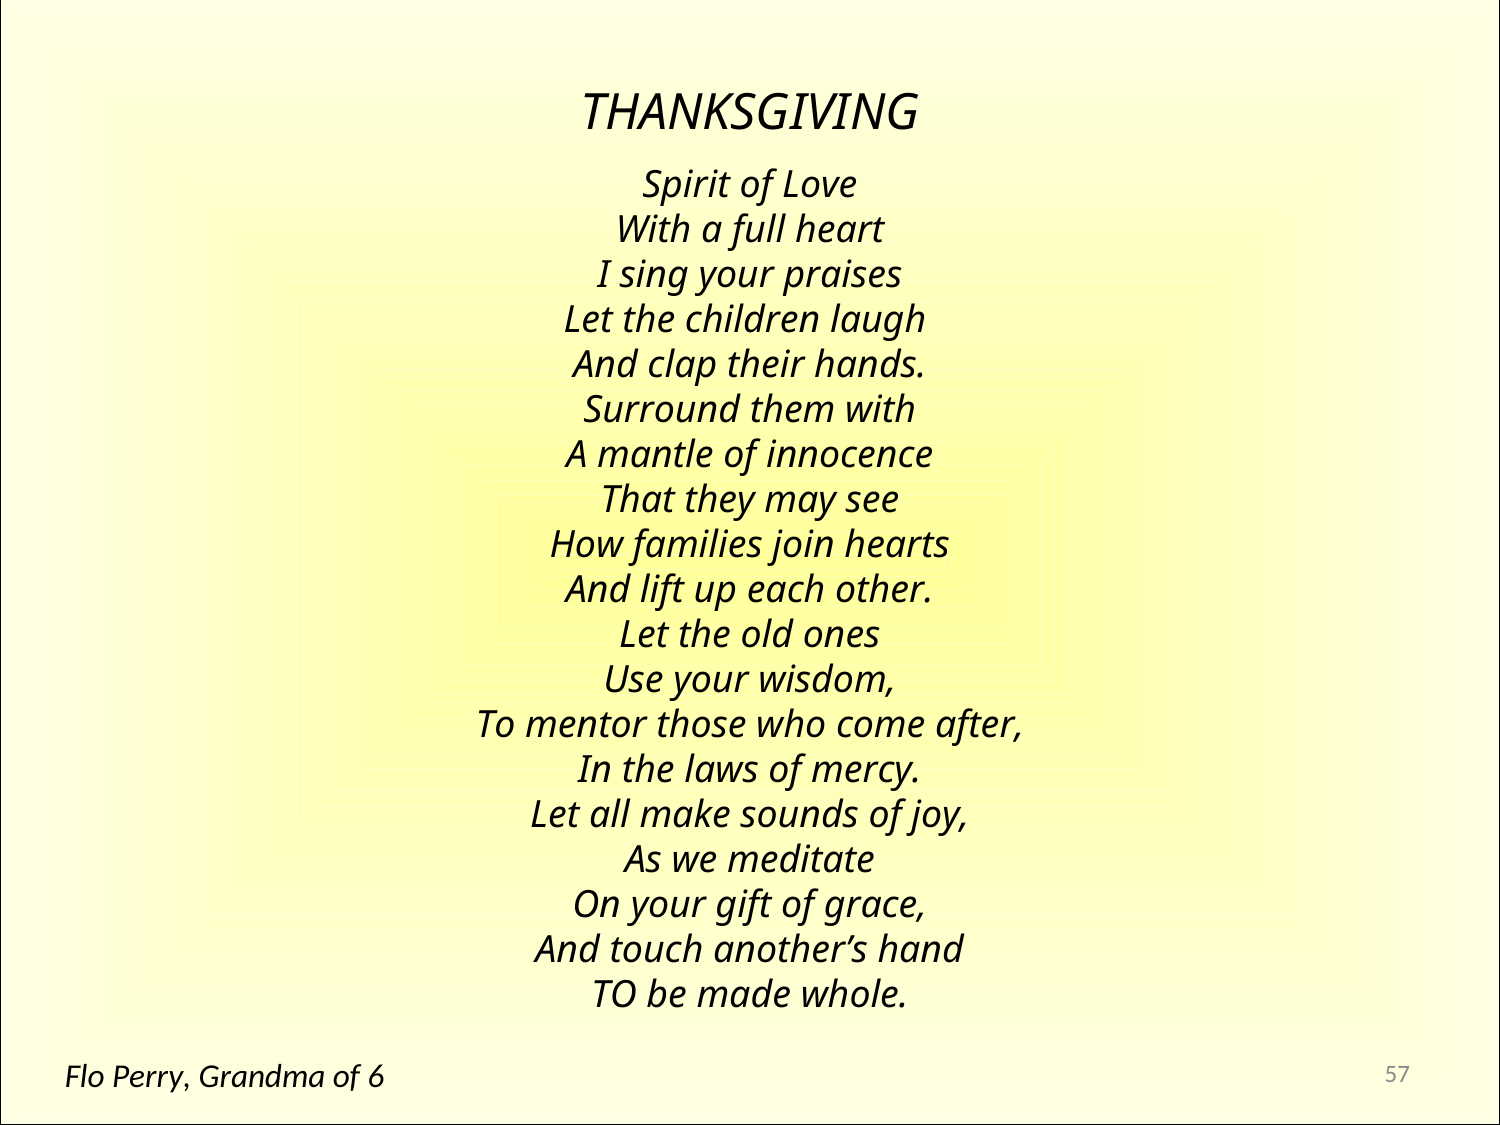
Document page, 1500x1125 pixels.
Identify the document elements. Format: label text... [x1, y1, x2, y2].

text_box THANKSGIVING Spirit of Love With a full heart I sing your praises Let the children laugh And clap their hands. Surround them with A mantle of innocence That they may see How families join hearts And lift up each other. Let the old ones Use your wisdom, To mentor those who come after, In the laws of mercy. Let all make sounds of joy, As we meditate On your gift of grace, And touch another’s hand TO be made whole. Flo Perry, Grandma of 6 [50, 71, 1450, 1125]
text_box [0, 0, 1500, 1125]
